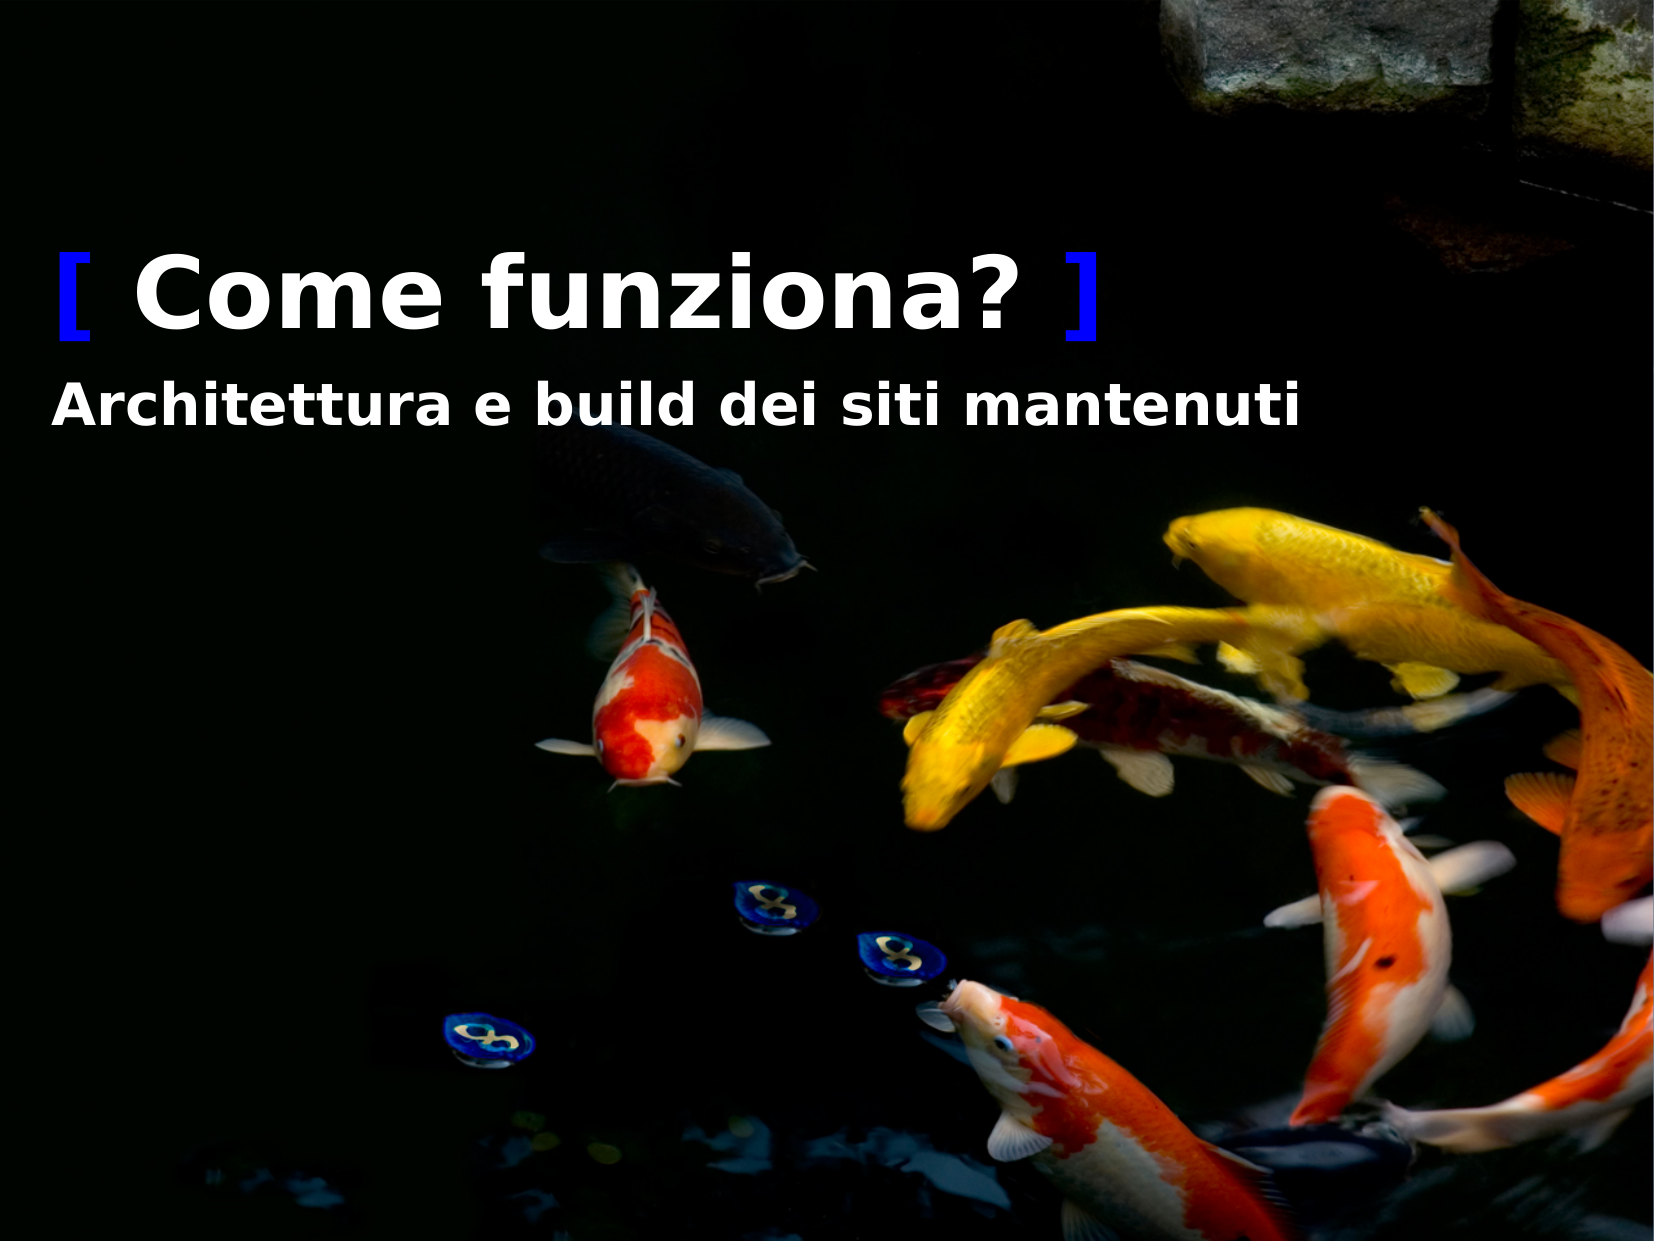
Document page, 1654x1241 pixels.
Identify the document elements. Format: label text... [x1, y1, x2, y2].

picture [0, 0, 1654, 1241]
text_box [ Come funziona? ] Architettura e build dei siti mantenuti [36, 224, 1651, 405]
